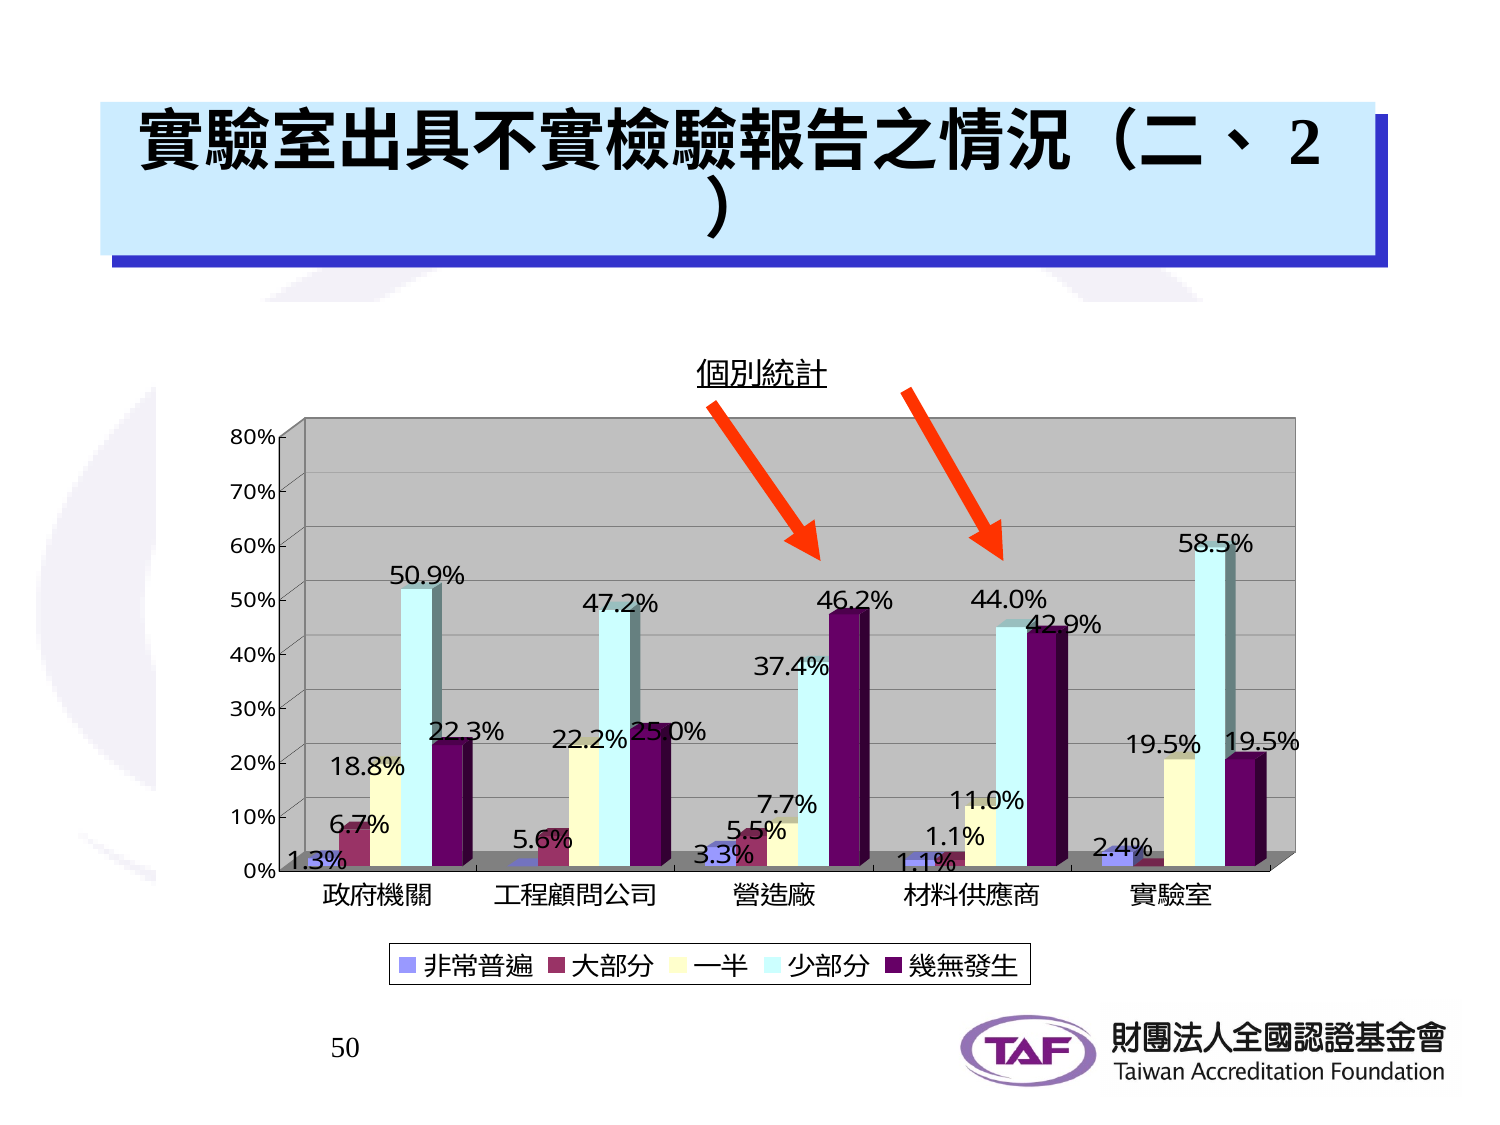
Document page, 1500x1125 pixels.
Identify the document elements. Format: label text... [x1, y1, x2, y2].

title 實驗室出具不實檢驗報告之情況（二、2） [100, 101, 1376, 256]
picture [147, 293, 1462, 1097]
text_box <編號> [199, 1021, 376, 1125]
